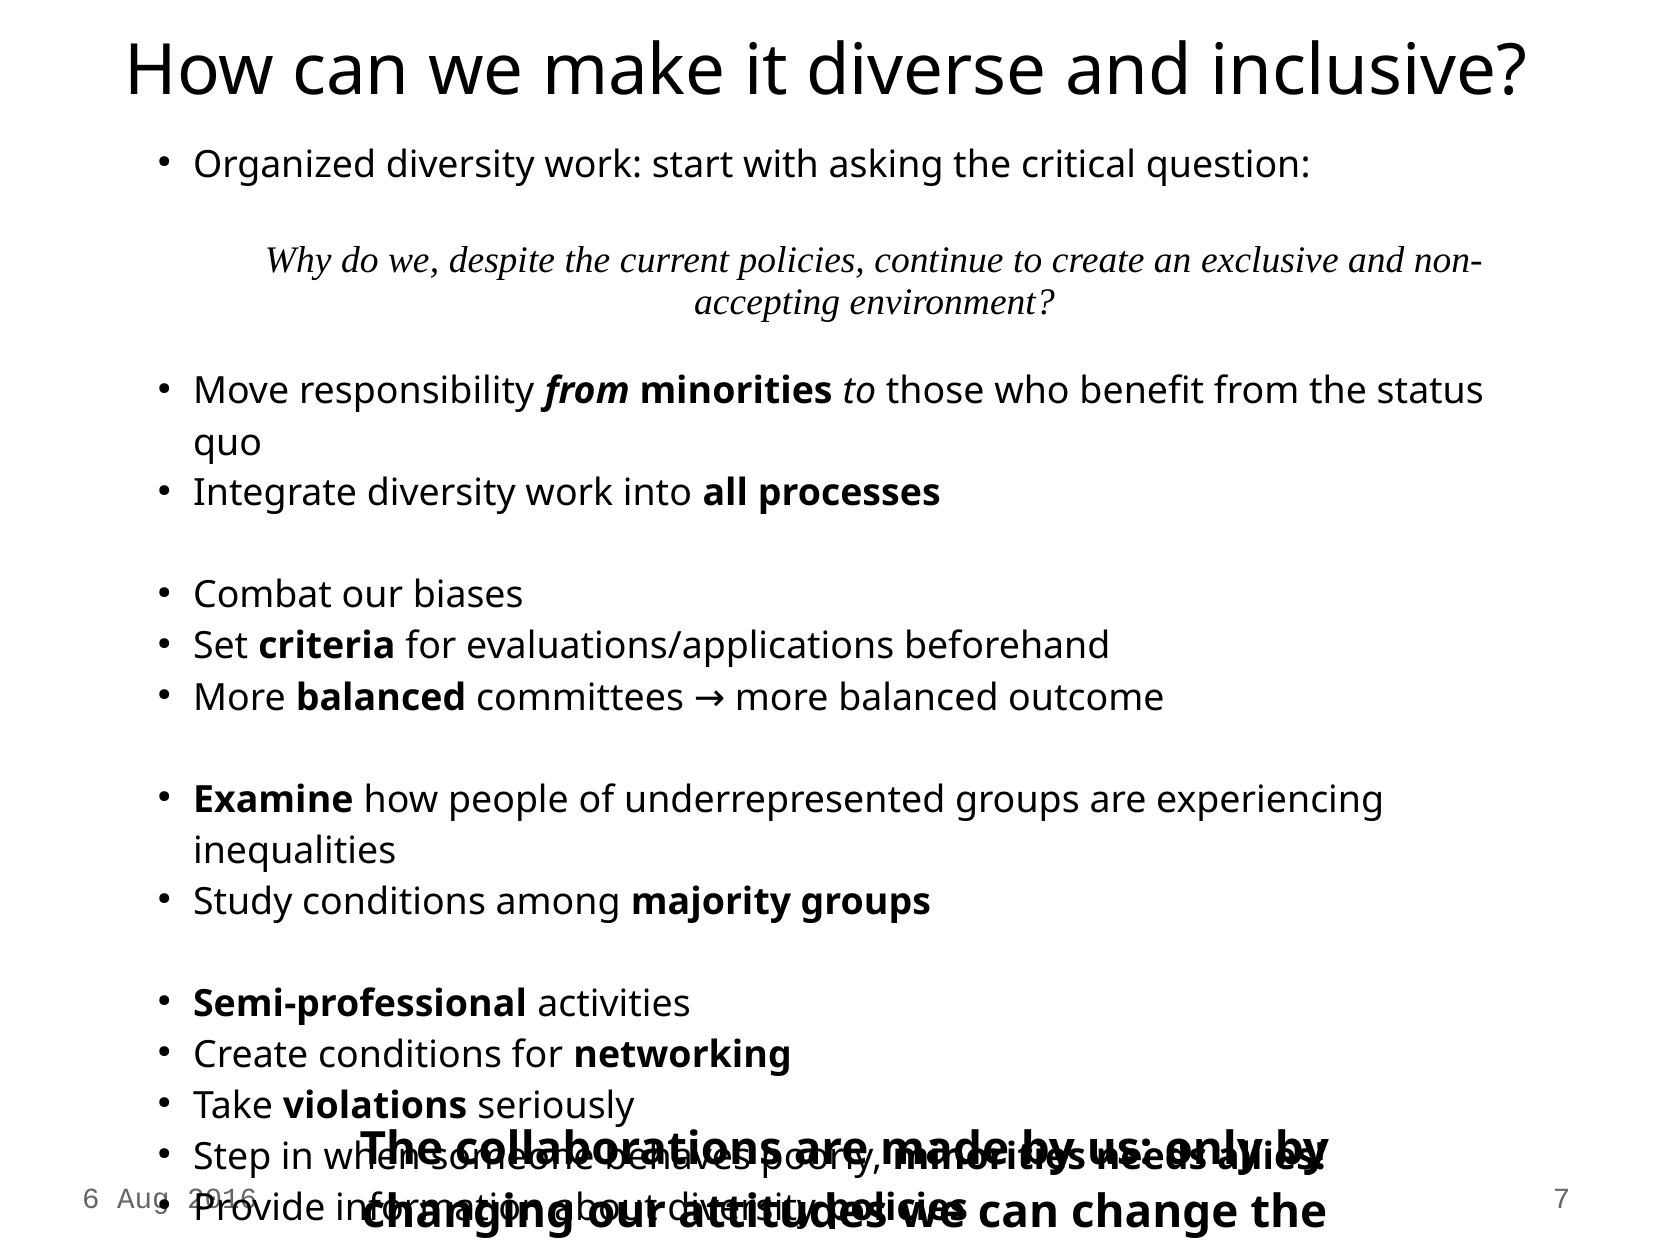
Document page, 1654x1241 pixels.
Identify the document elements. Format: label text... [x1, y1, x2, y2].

title How can we make it diverse and inclusive? [0, 0, 1654, 133]
text_box The collaborations are made by us: only by changing our attitudes we can change the community! [220, 1108, 1434, 1234]
text_box Organized diversity work: start with asking the critical question: Why do we, despite the current policies, continue to create an exclusive and non-accepting environment? Move responsibility from minorities to those who benefit from the status quo Integrate diversity work into all processes Combat our biases Set criteria for evaluations/applications beforehand More balanced committees → more balanced outcome Examine how people of underrepresented groups are experiencing inequalities Study conditions among majority groups Semi-professional activities Create conditions for networking Take violations seriously Step in when someone behaves poorly, minorities needs allies! Provide information about diversity policies Effective complaint mechanism [143, 129, 1571, 1241]
